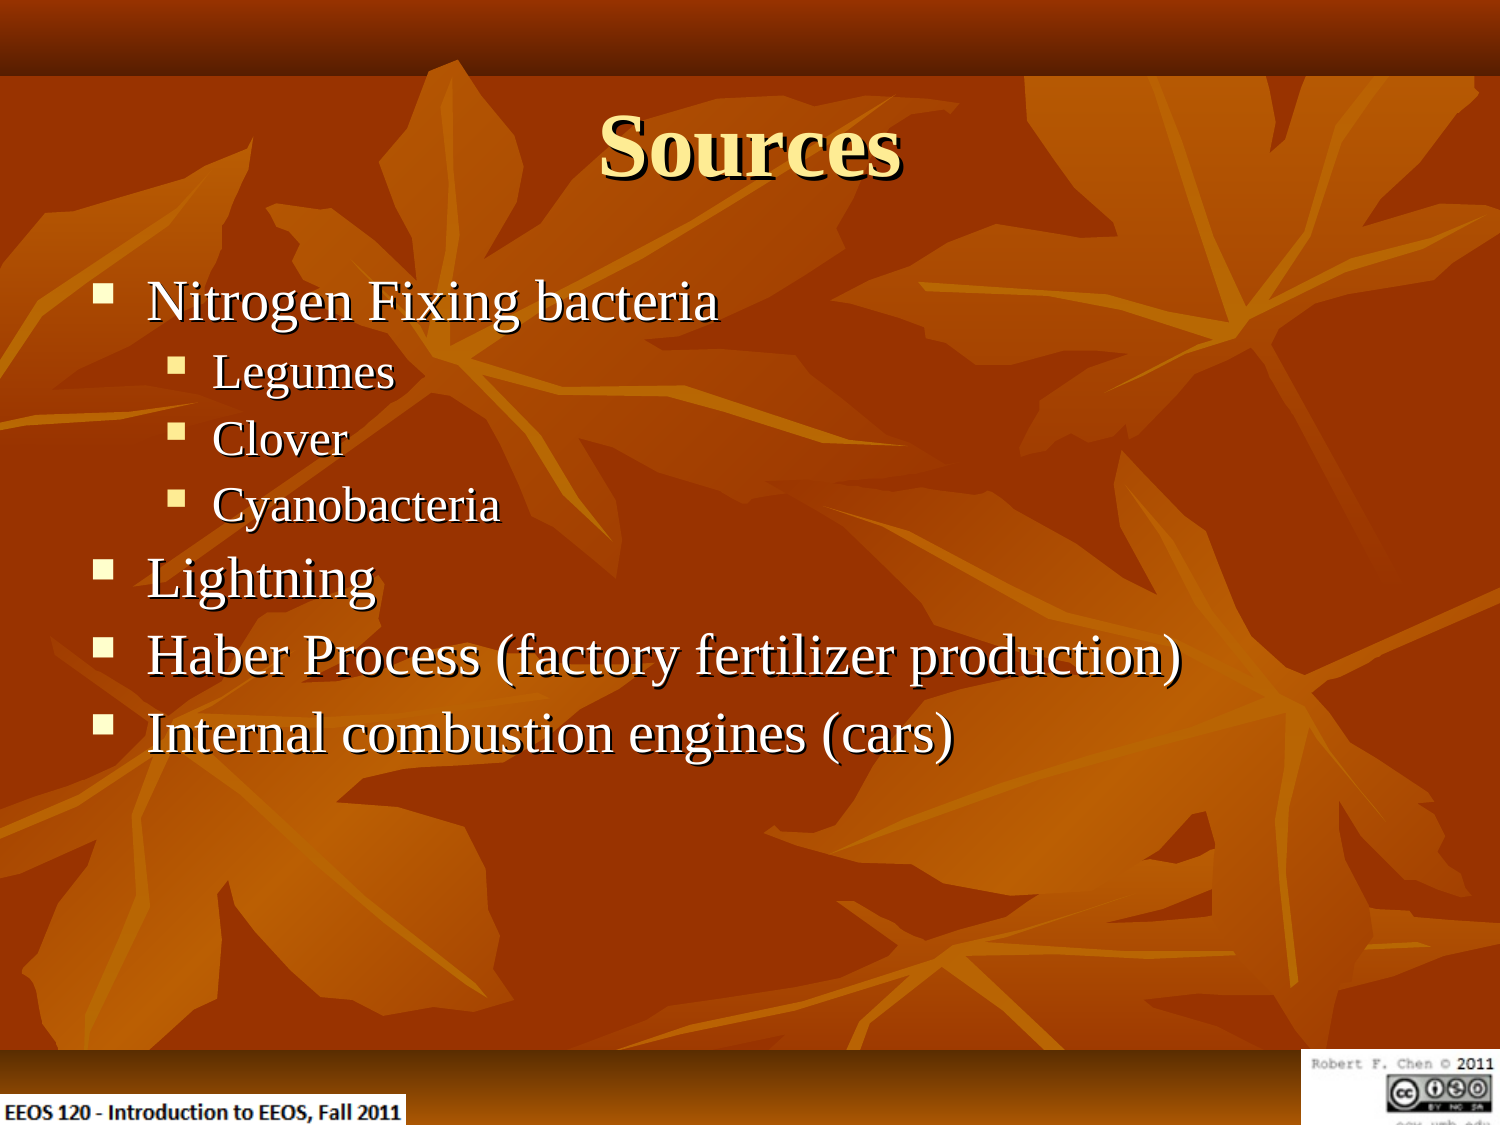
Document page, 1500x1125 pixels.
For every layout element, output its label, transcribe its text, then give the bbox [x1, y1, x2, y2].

title Sources [75, 45, 1426, 234]
list Nitrogen Fixing bacteria Legumes Clover Cyanobacteria Lightning Haber Process (factory fertilizer production) Internal combustion engines (cars) [75, 262, 1426, 1006]
picture [1301, 1049, 1500, 1125]
picture [0, 1094, 406, 1125]
